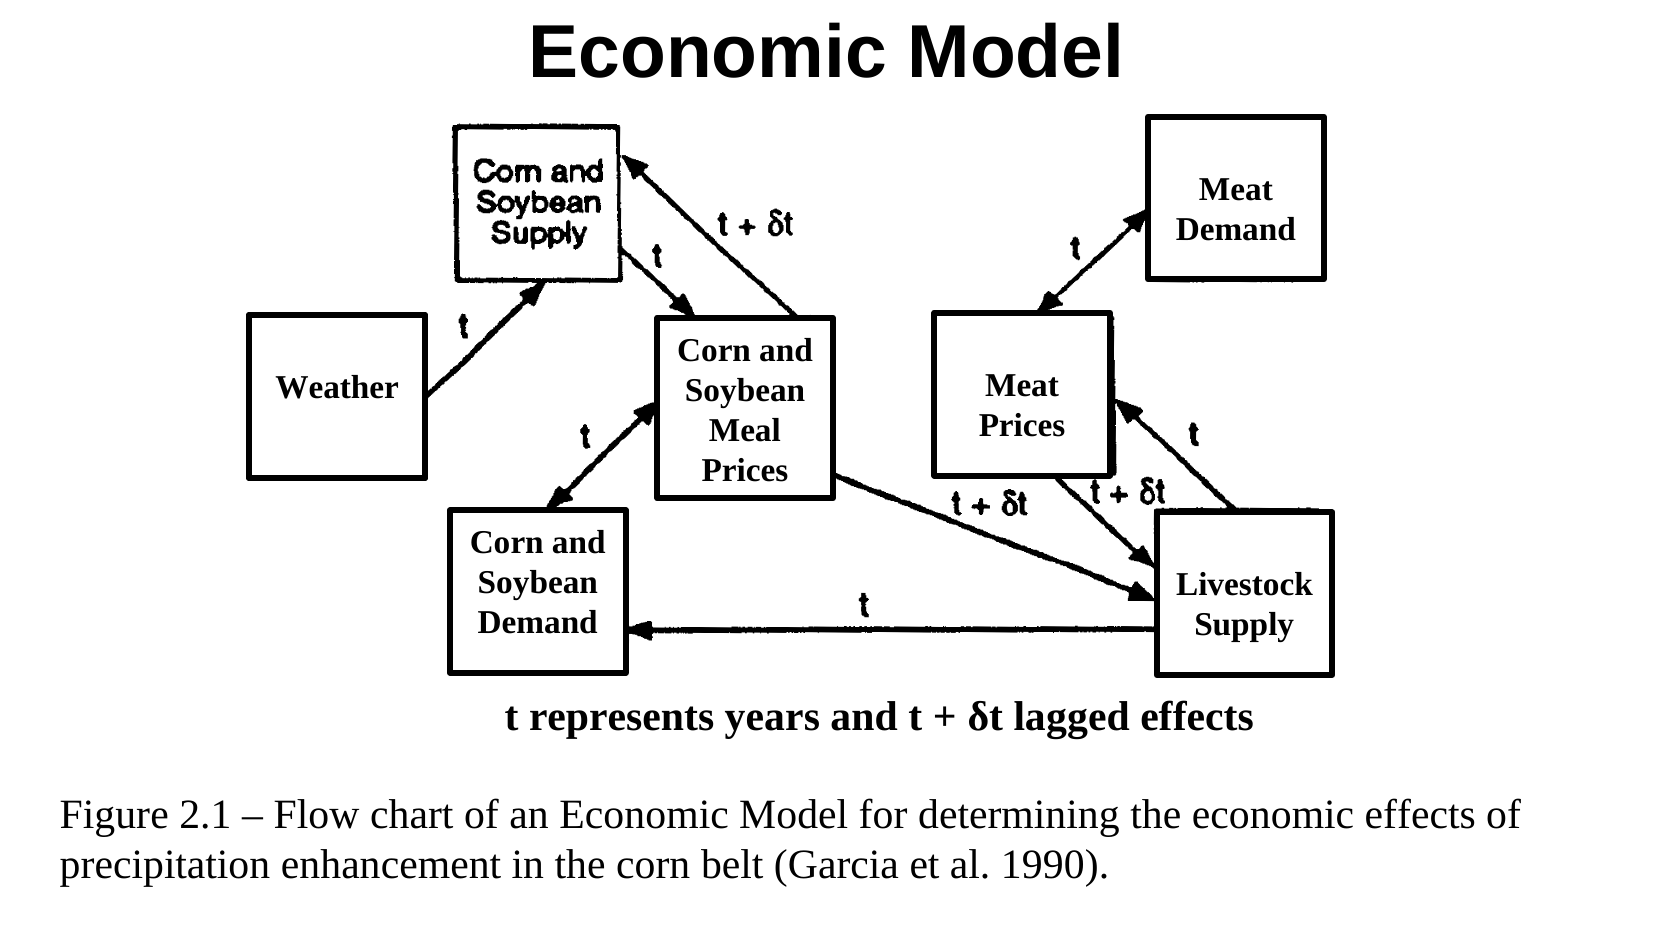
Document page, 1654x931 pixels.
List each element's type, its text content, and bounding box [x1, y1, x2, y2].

text_box Livestock Supply [1156, 512, 1333, 676]
text_box Meat Demand [1148, 116, 1324, 280]
picture [224, 99, 1356, 755]
text_box Figure 2.1 – Flow chart of an Economic Model for determining the economic effects of precipitation enhancement in the corn belt (Garcia et al. 1990). [44, 779, 1613, 895]
text_box Weather [249, 315, 426, 478]
text_box Meat Prices [934, 312, 1111, 476]
text_box Corn and Soybean Meal Prices [657, 317, 833, 499]
title Economic Model [0, 0, 1654, 106]
text_box t represents years and t + δt lagged effects [479, 681, 1305, 747]
text_box Corn and Soybean Demand [450, 510, 626, 673]
